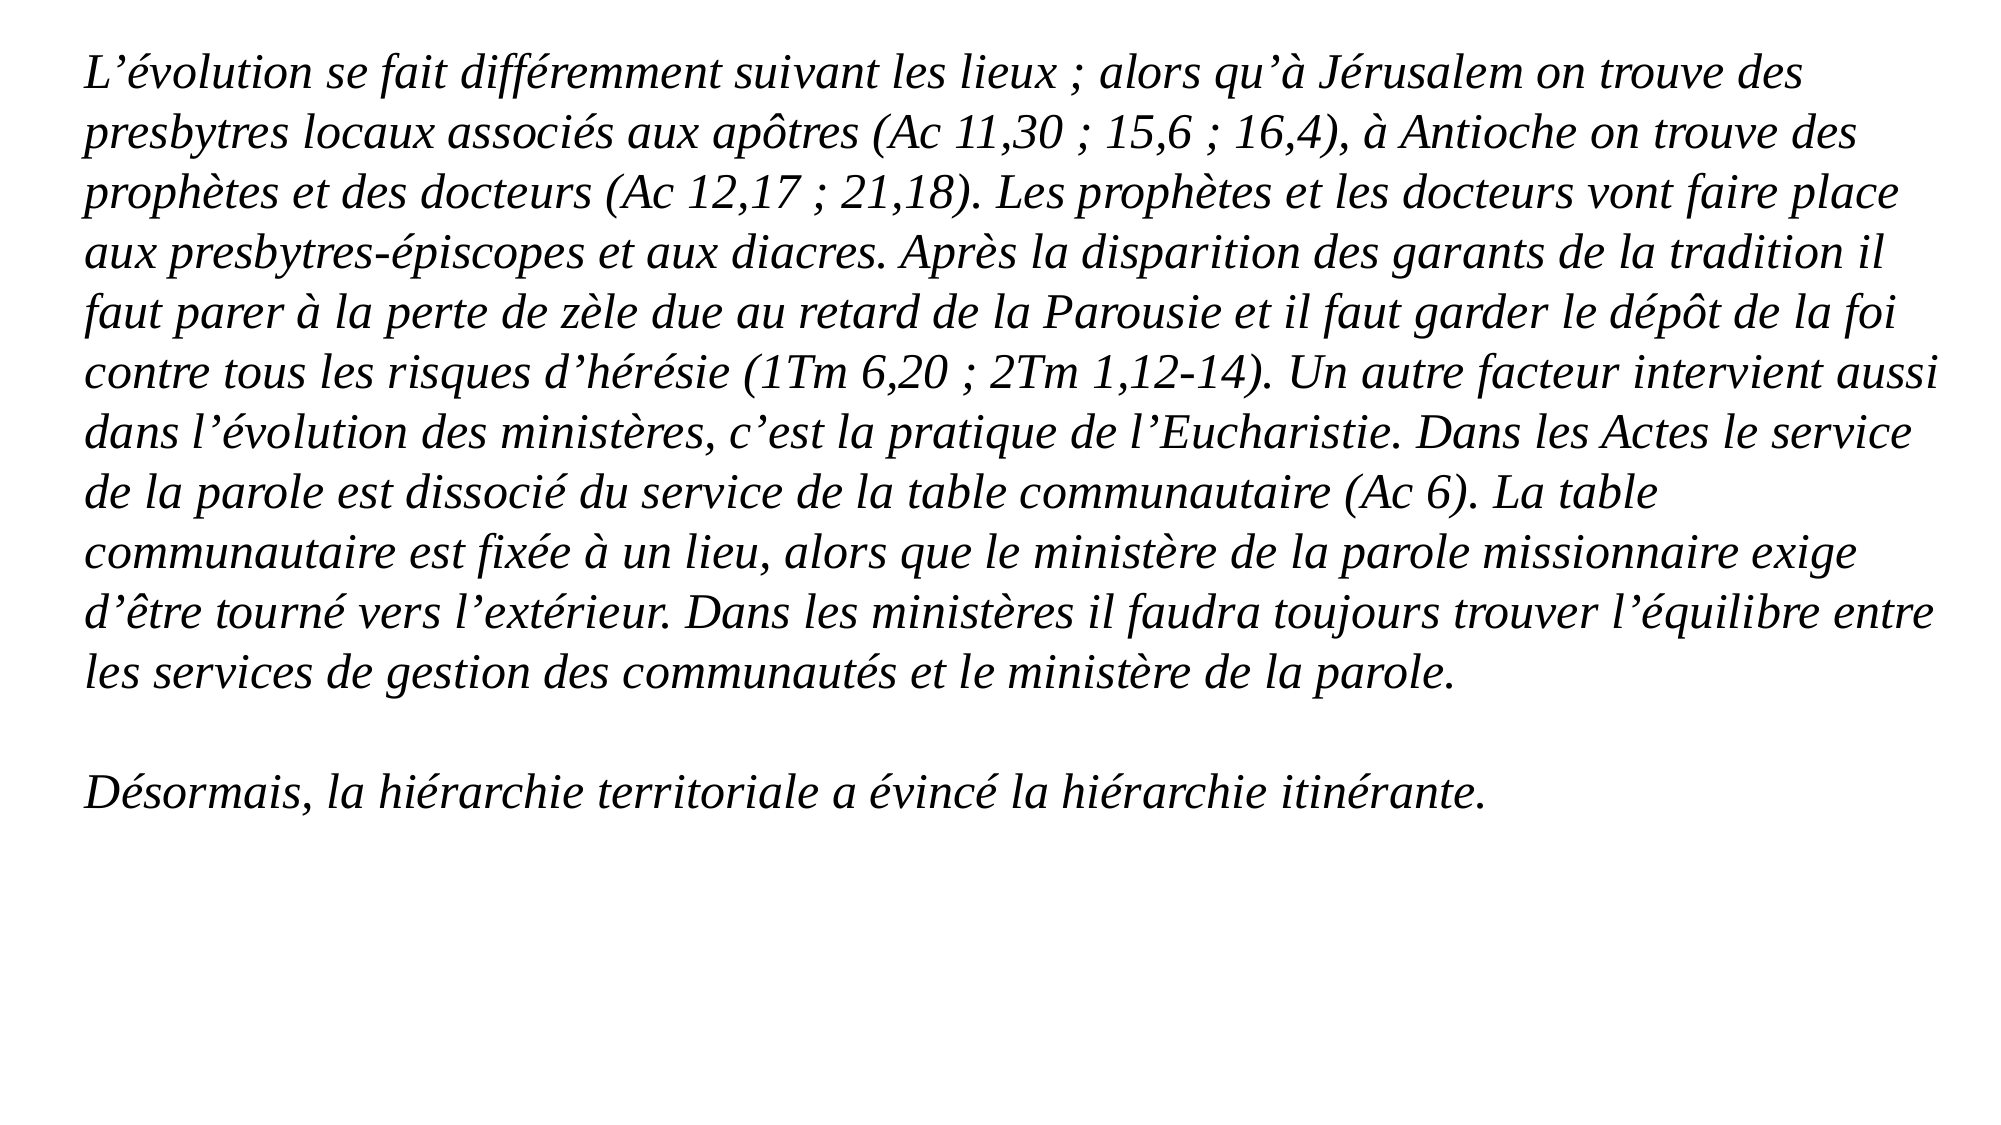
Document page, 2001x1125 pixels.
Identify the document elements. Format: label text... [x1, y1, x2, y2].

text_box L’évolution se fait différemment suivant les lieux ; alors qu’à Jérusalem on trouve des presbytres locaux associés aux apôtres (Ac 11,30 ; 15,6 ; 16,4), à Antioche on trouve des prophètes et des docteurs (Ac 12,17 ; 21,18). Les prophètes et les docteurs vont faire place aux presbytres-épiscopes et aux diacres. Après la disparition des garants de la tradition il faut parer à la perte de zèle due au retard de la Parousie et il faut garder le dépôt de la foi contre tous les risques d’hérésie (1Tm 6,20 ; 2Tm 1,12-14). Un autre facteur intervient aussi dans l’évolution des ministères, c’est la pratique de l’Eucharistie. Dans les Actes le service de la parole est dissocié du service de la table communautaire (Ac 6). La table communautaire est fixée à un lieu, alors que le ministère de la parole missionnaire exige d’être tourné vers l’extérieur. Dans les ministères il faudra toujours trouver l’équilibre entre les services de gestion des communautés et le ministère de la parole. Désormais, la hiérarchie territoriale a évincé la hiérarchie itinérante. [69, 31, 1967, 834]
